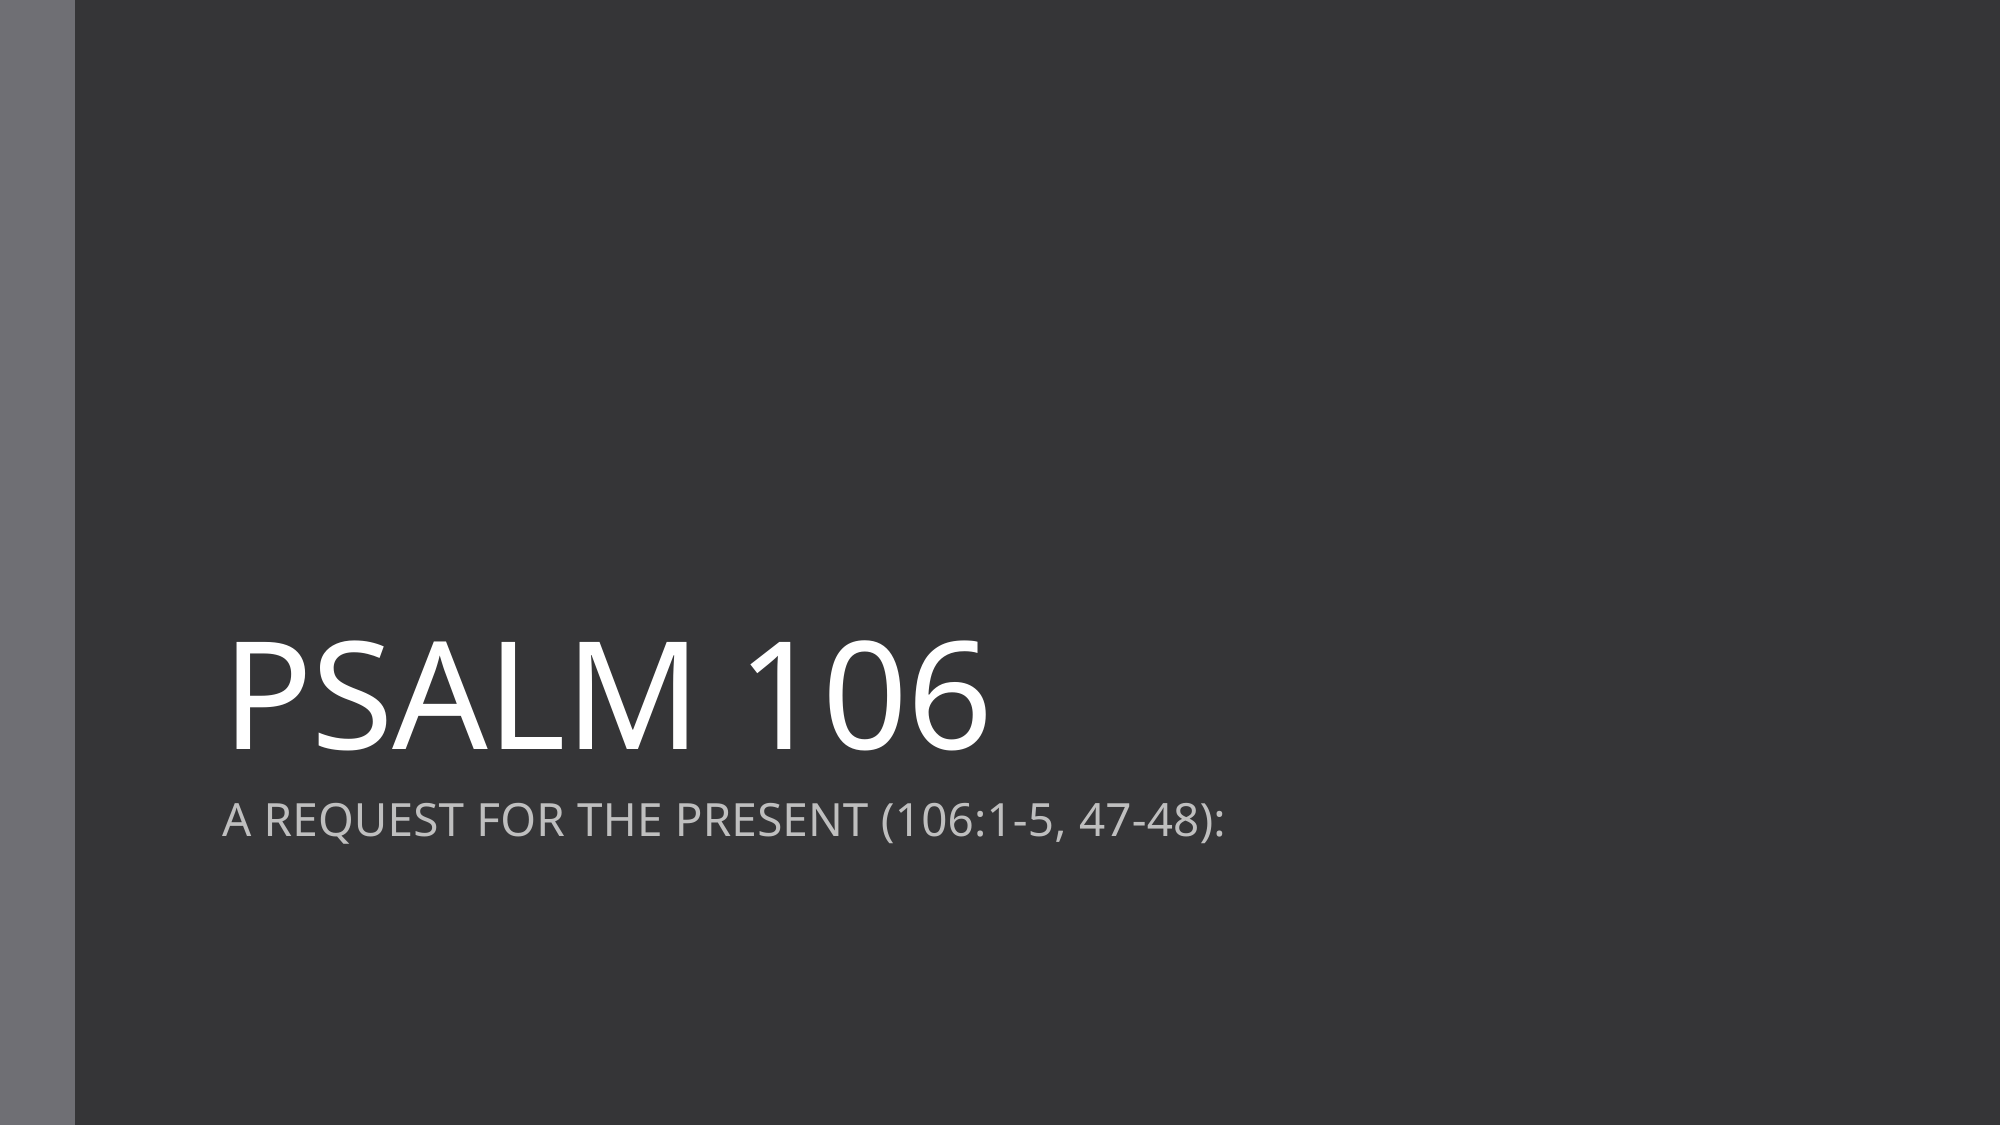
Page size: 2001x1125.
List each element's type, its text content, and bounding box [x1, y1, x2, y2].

subtitle A REQUEST FOR THE PRESENT (106:1-5, 47-48): [206, 787, 1752, 1066]
title PSALM 106 [206, 124, 1752, 787]
